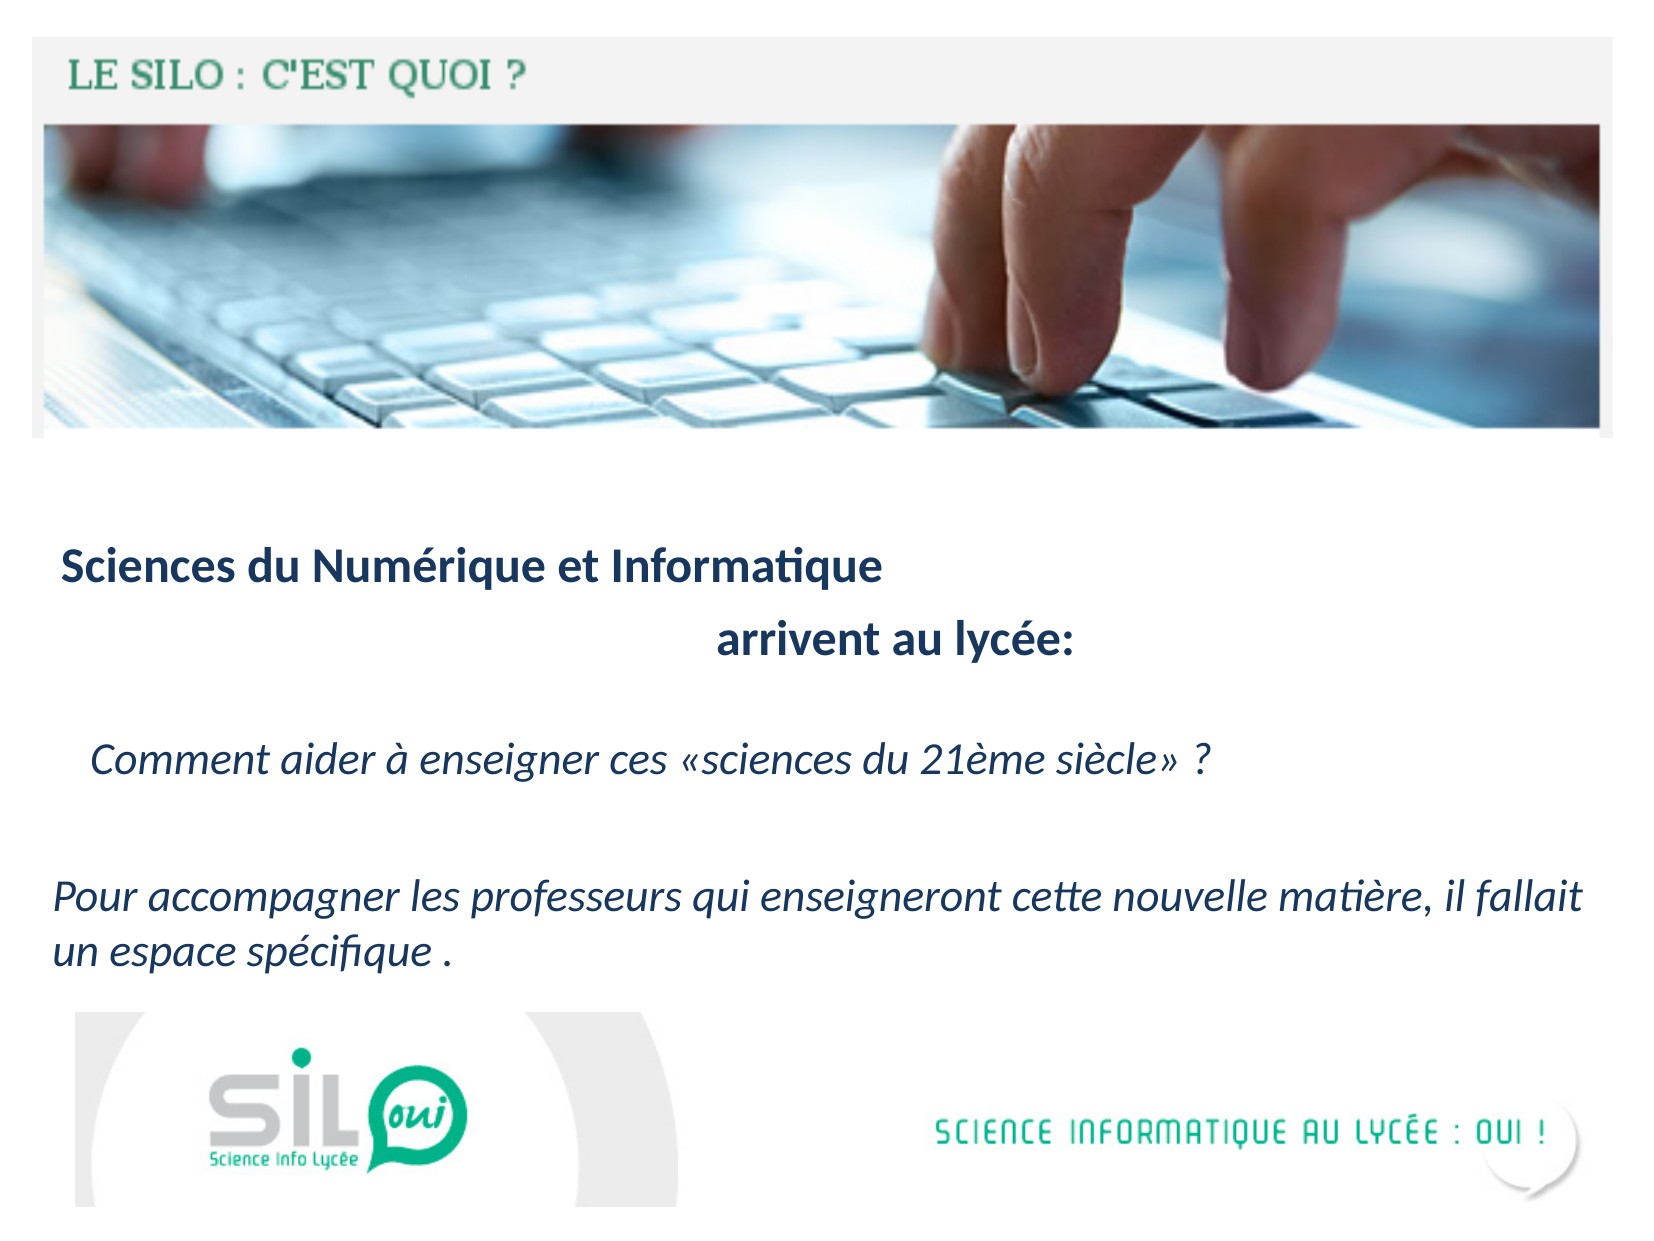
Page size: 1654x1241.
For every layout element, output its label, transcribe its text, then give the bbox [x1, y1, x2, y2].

picture [75, 1012, 1607, 1207]
list Sciences du Numérique et Informatique arrivent au lycée: Comment aider à enseigner ces «sciences du 21ème siècle» ? Pour accompagner les professeurs qui enseigneront cette nouvelle matière, il fallait un espace spécifique . [37, 525, 1613, 976]
picture [32, 37, 1613, 438]
